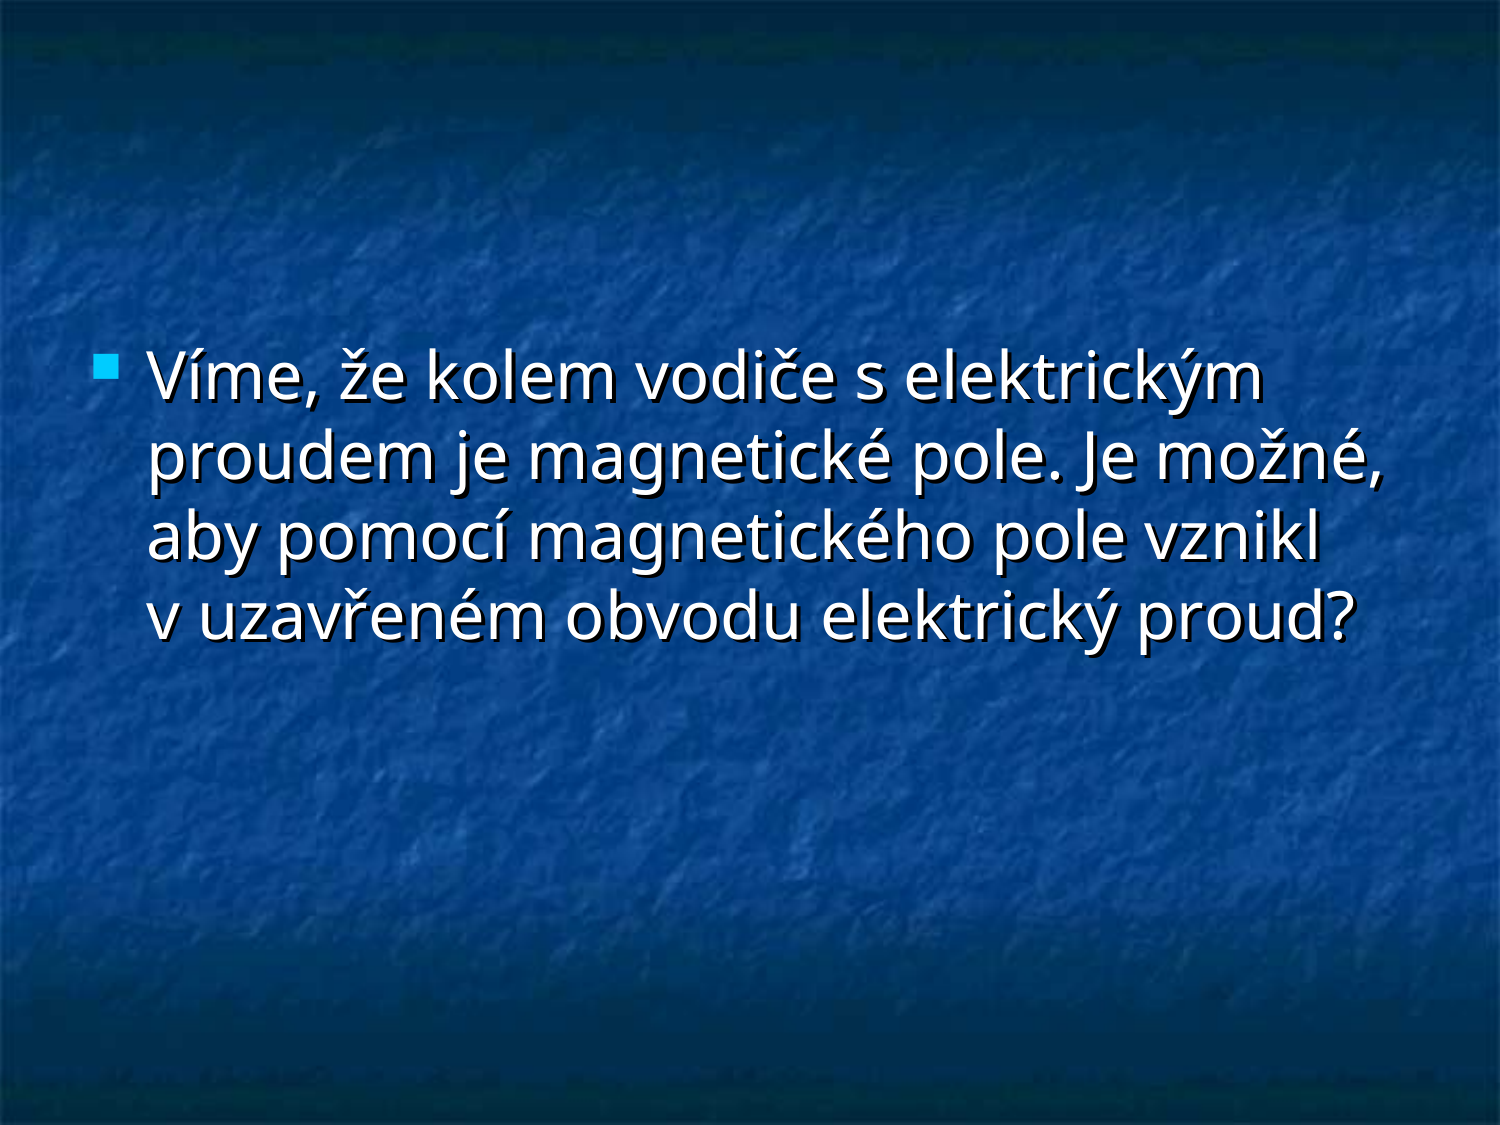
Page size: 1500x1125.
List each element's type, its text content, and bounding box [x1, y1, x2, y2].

list Víme, že kolem vodiče s elektrickým proudem je magnetické pole. Je možné, aby pomocí magnetického pole vznikl v uzavřeném obvodu elektrický proud? [75, 324, 1426, 1001]
picture [0, 0, 1500, 1125]
